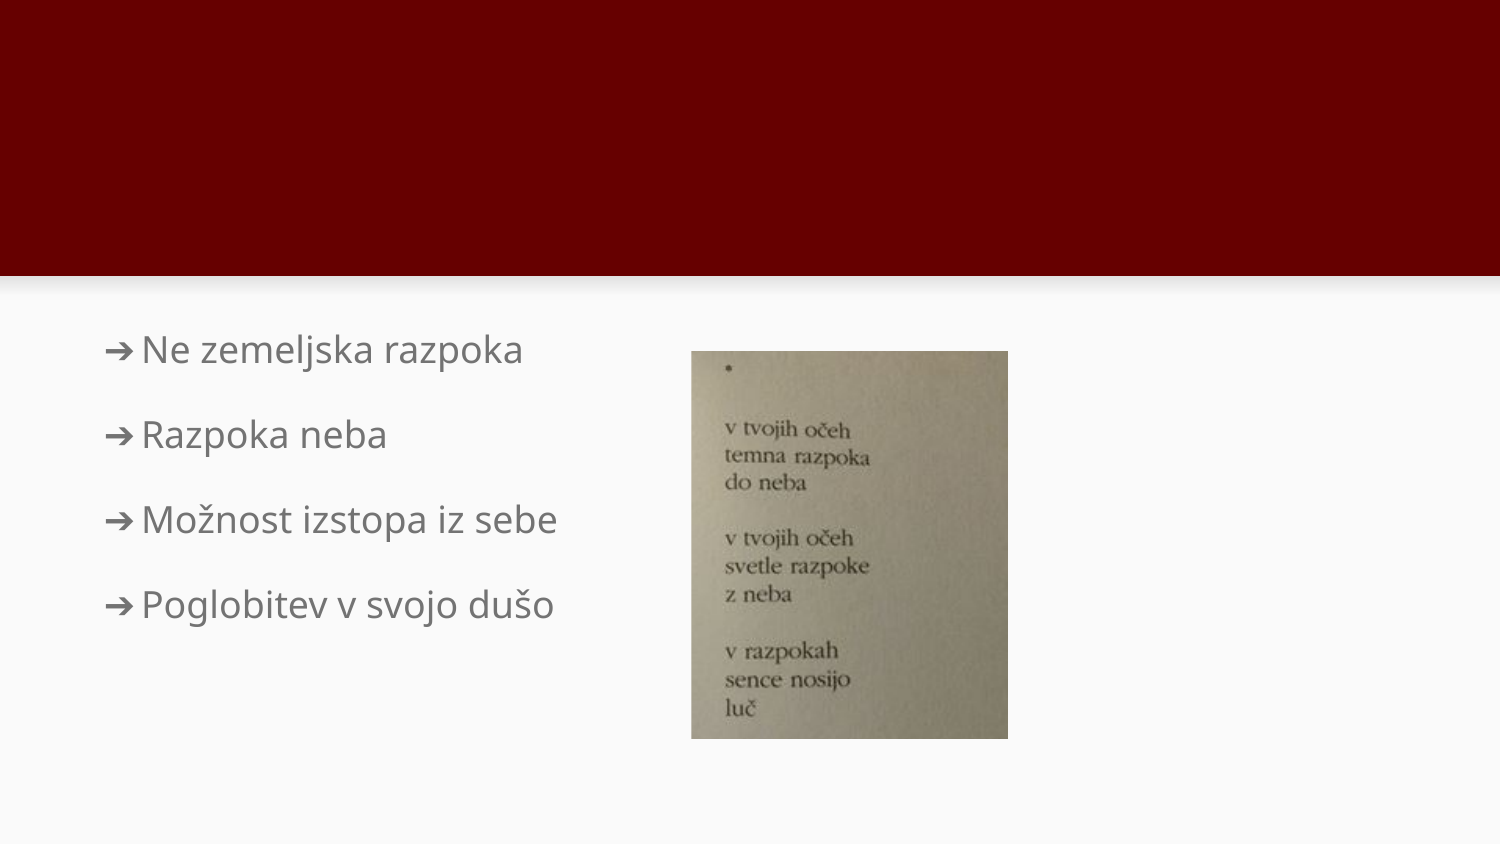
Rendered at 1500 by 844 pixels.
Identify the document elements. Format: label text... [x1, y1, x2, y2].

list Ne zemeljska razpoka Razpoka neba Možnost izstopa iz sebe Poglobitev v svojo dušo [51, 304, 1449, 752]
picture [691, 351, 1008, 739]
